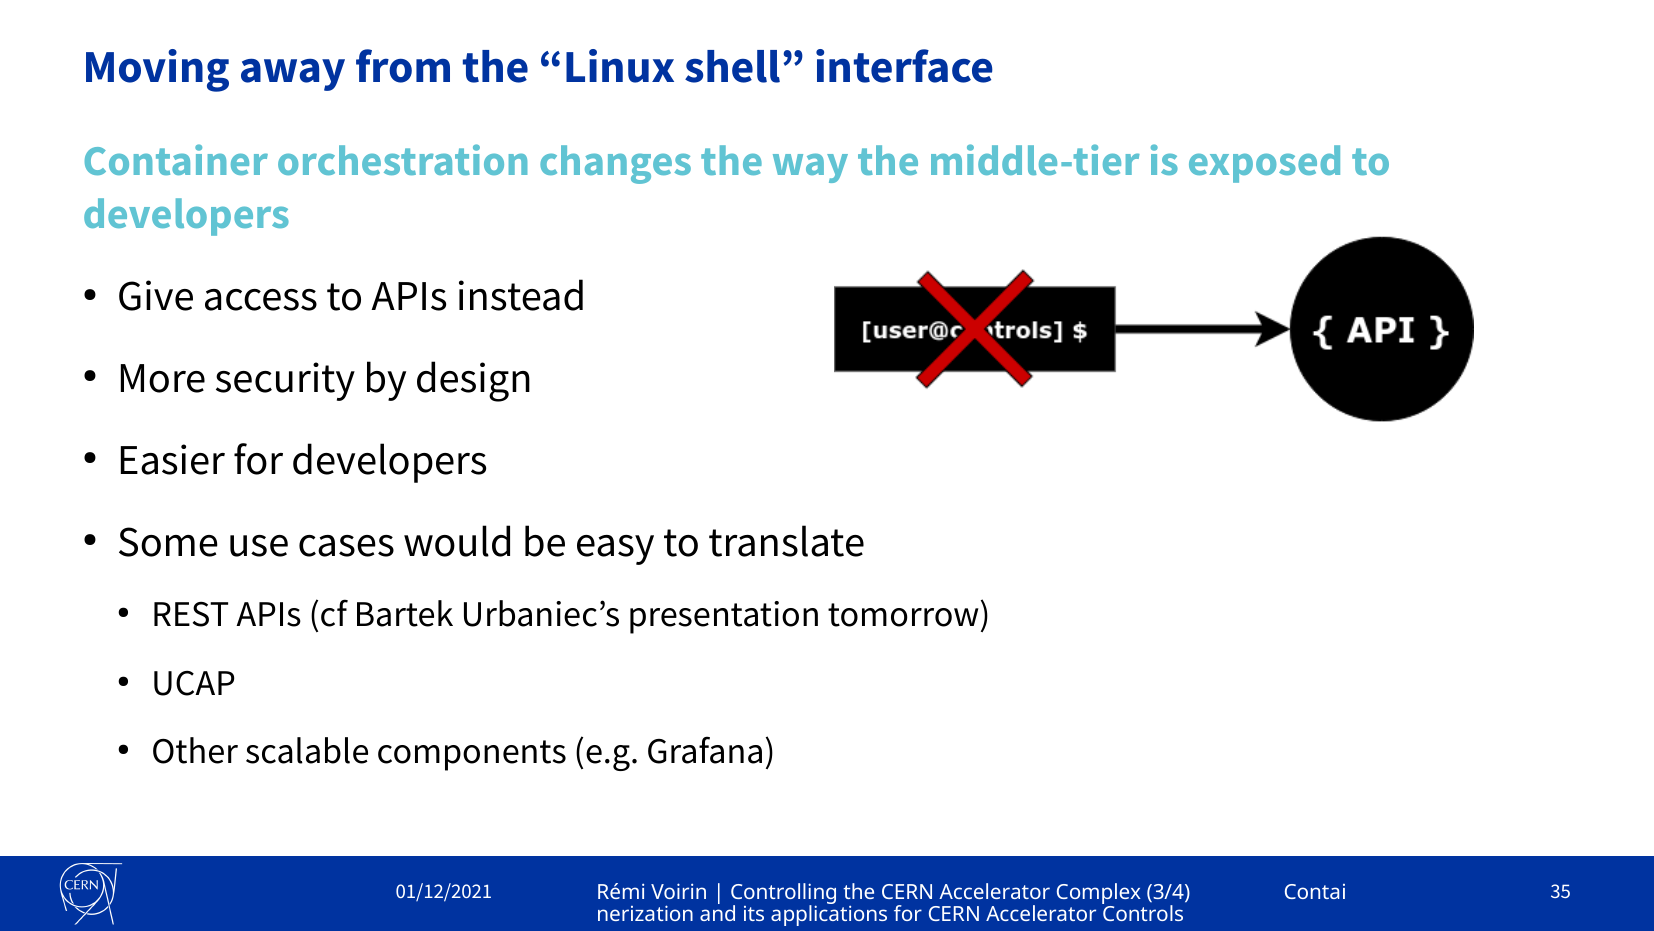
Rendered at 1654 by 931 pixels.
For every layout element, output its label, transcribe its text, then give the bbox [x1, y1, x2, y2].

title Moving away from the “Linux shell” interface [82, 37, 1571, 193]
picture [834, 223, 1474, 438]
list Container orchestration changes the way the middle-tier is exposed to developers Give access to APIs instead More security by design Easier for developers Some use cases would be easy to translate REST APIs (cf Bartek Urbaniec’s presentation tomorrow) UCAP Other scalable components (e.g. Grafana) [82, 133, 1536, 780]
picture [56, 859, 127, 928]
